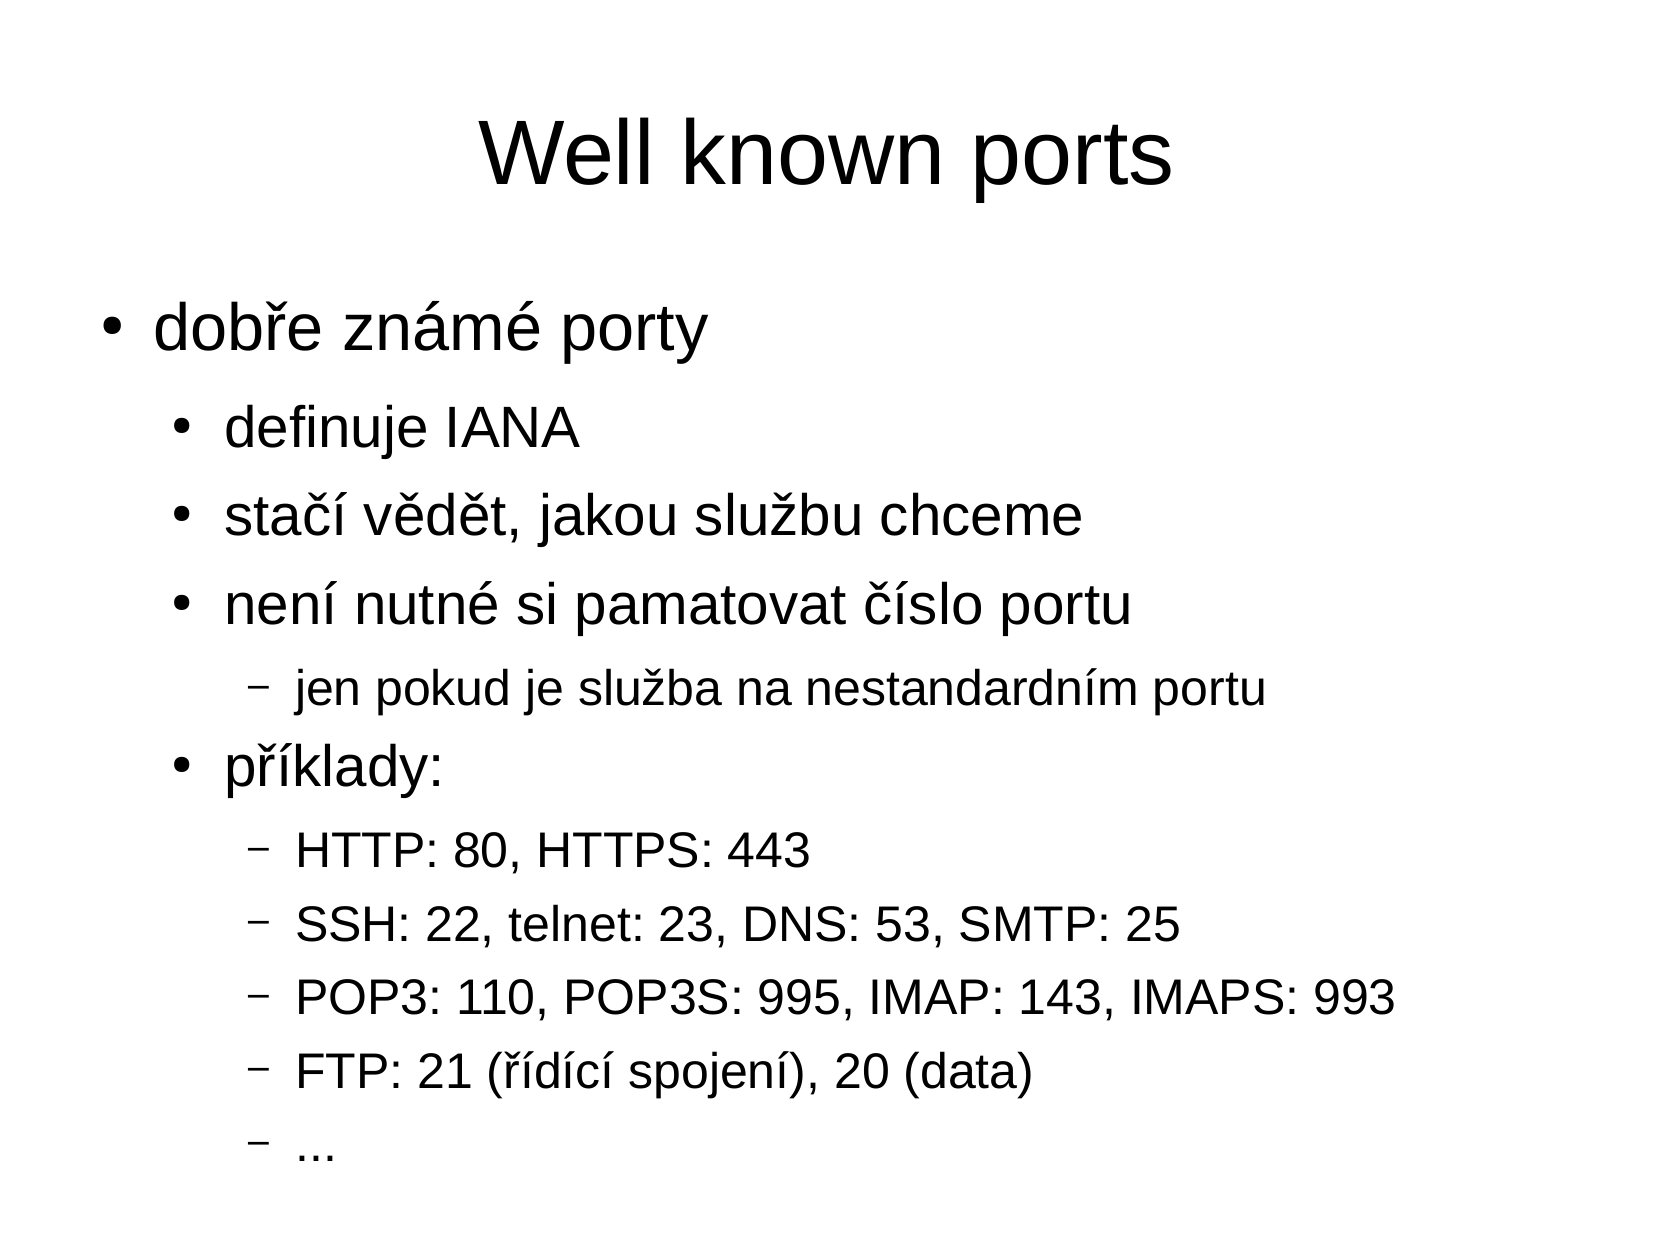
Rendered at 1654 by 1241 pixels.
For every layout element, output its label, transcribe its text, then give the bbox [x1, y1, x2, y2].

list dobře známé porty definuje IANA stačí vědět, jakou službu chceme není nutné si pamatovat číslo portu jen pokud je služba na nestandardním portu příklady: HTTP: 80, HTTPS: 443 SSH: 22, telnet: 23, DNS: 53, SMTP: 25 POP3: 110, POP3S: 995, IMAP: 143, IMAPS: 993 FTP: 21 (řídící spojení), 20 (data) ... [82, 290, 1571, 1173]
title Well known ports [82, 49, 1571, 257]
